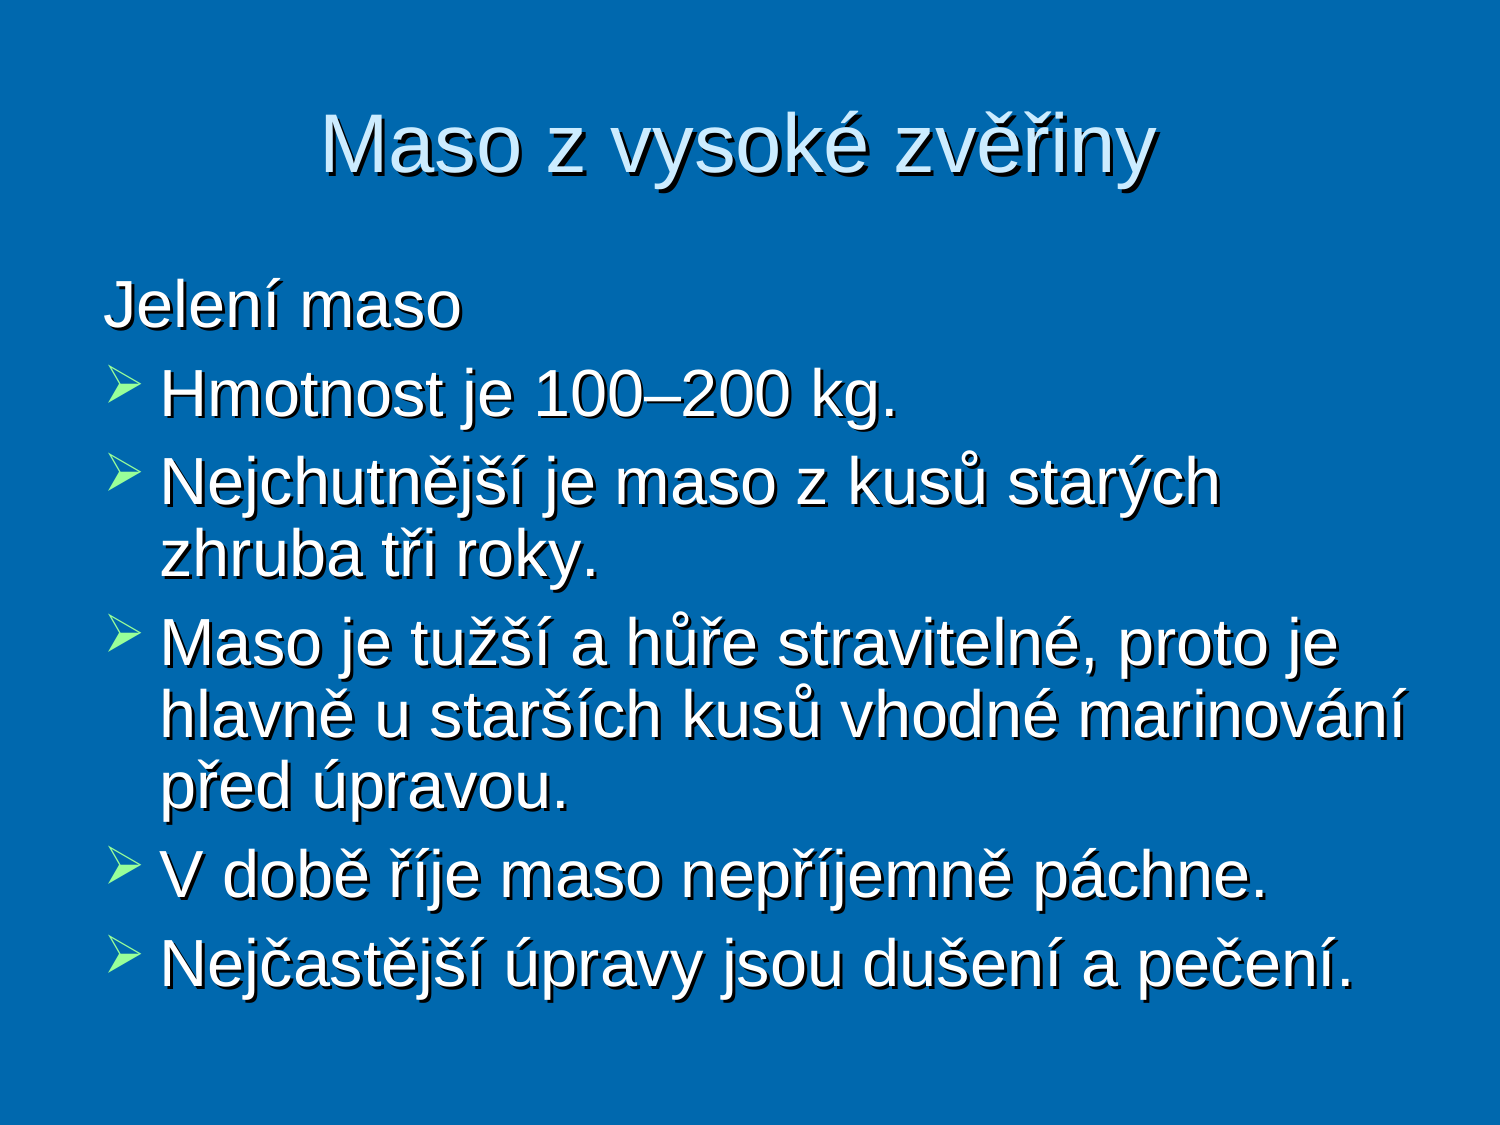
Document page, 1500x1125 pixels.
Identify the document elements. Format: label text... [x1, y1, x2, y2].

title Maso z vysoké zvěřiny [75, 45, 1426, 233]
list Jelení maso Hmotnost je 100–200 kg. Nejchutnější je maso z kusů starých zhruba tři roky. Maso je tužší a hůře stravitelné, proto je hlavně u starších kusů vhodné marinování před úpravou. V době říje maso nepříjemně páchne. Nejčastější úpravy jsou dušení a pečení. [88, 262, 1447, 1097]
